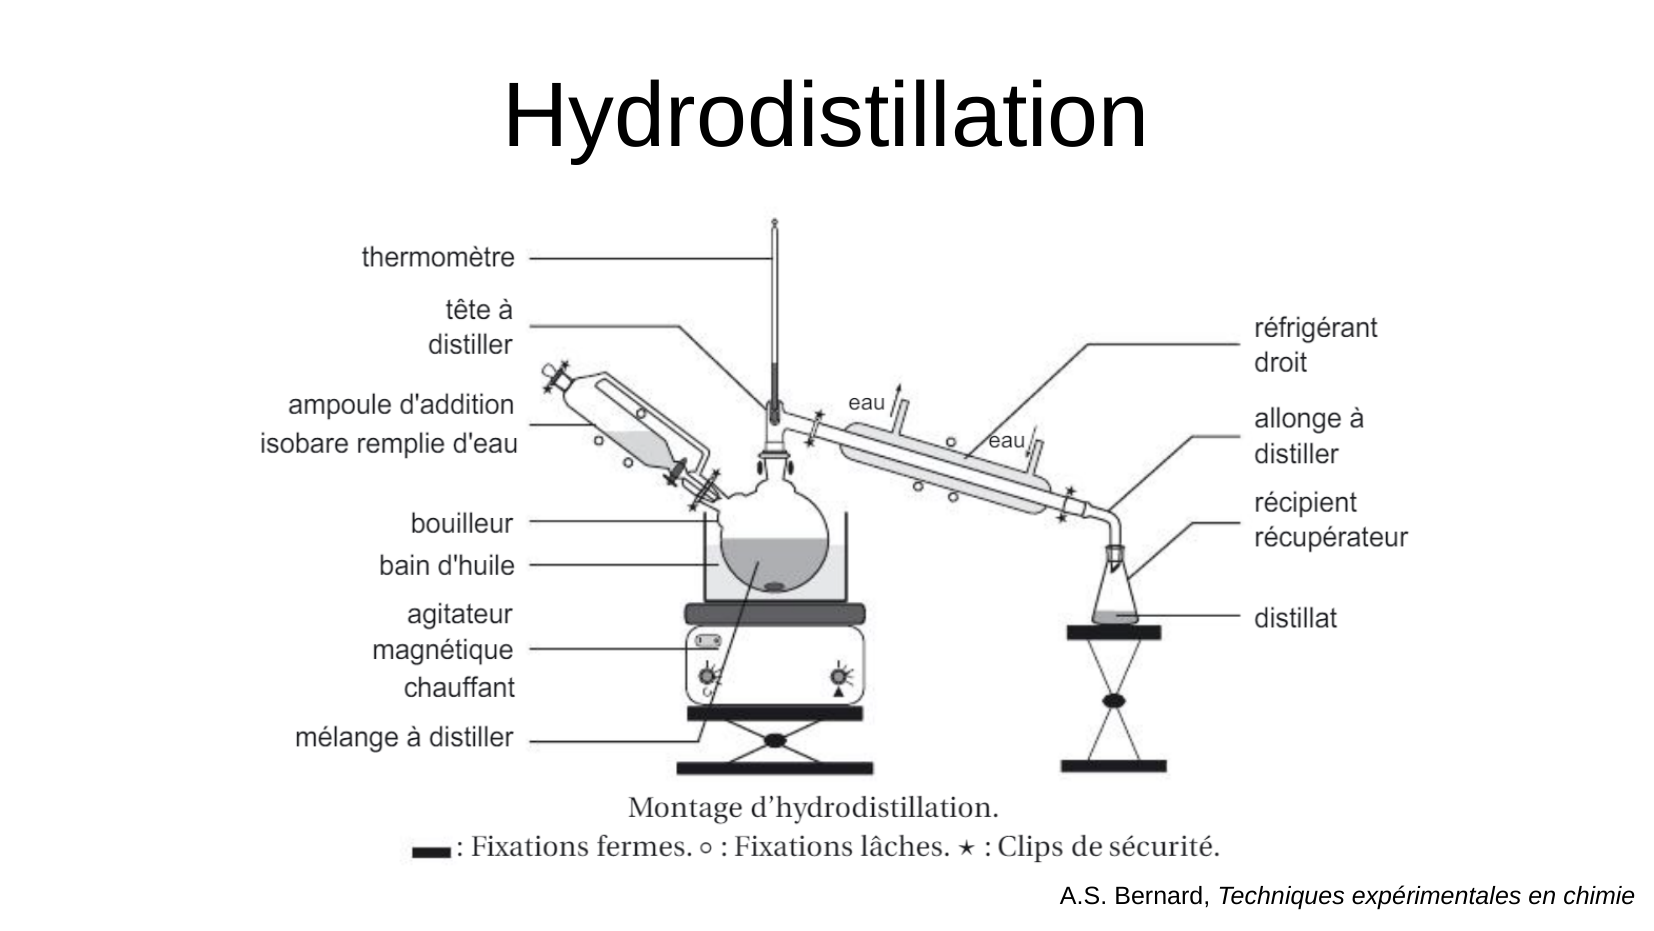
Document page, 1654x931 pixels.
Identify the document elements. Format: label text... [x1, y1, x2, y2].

text_box A.S. Bernard, Techniques expérimentales en chimie [1045, 874, 1654, 931]
title Hydrodistillation [82, 37, 1571, 193]
picture [236, 177, 1446, 919]
